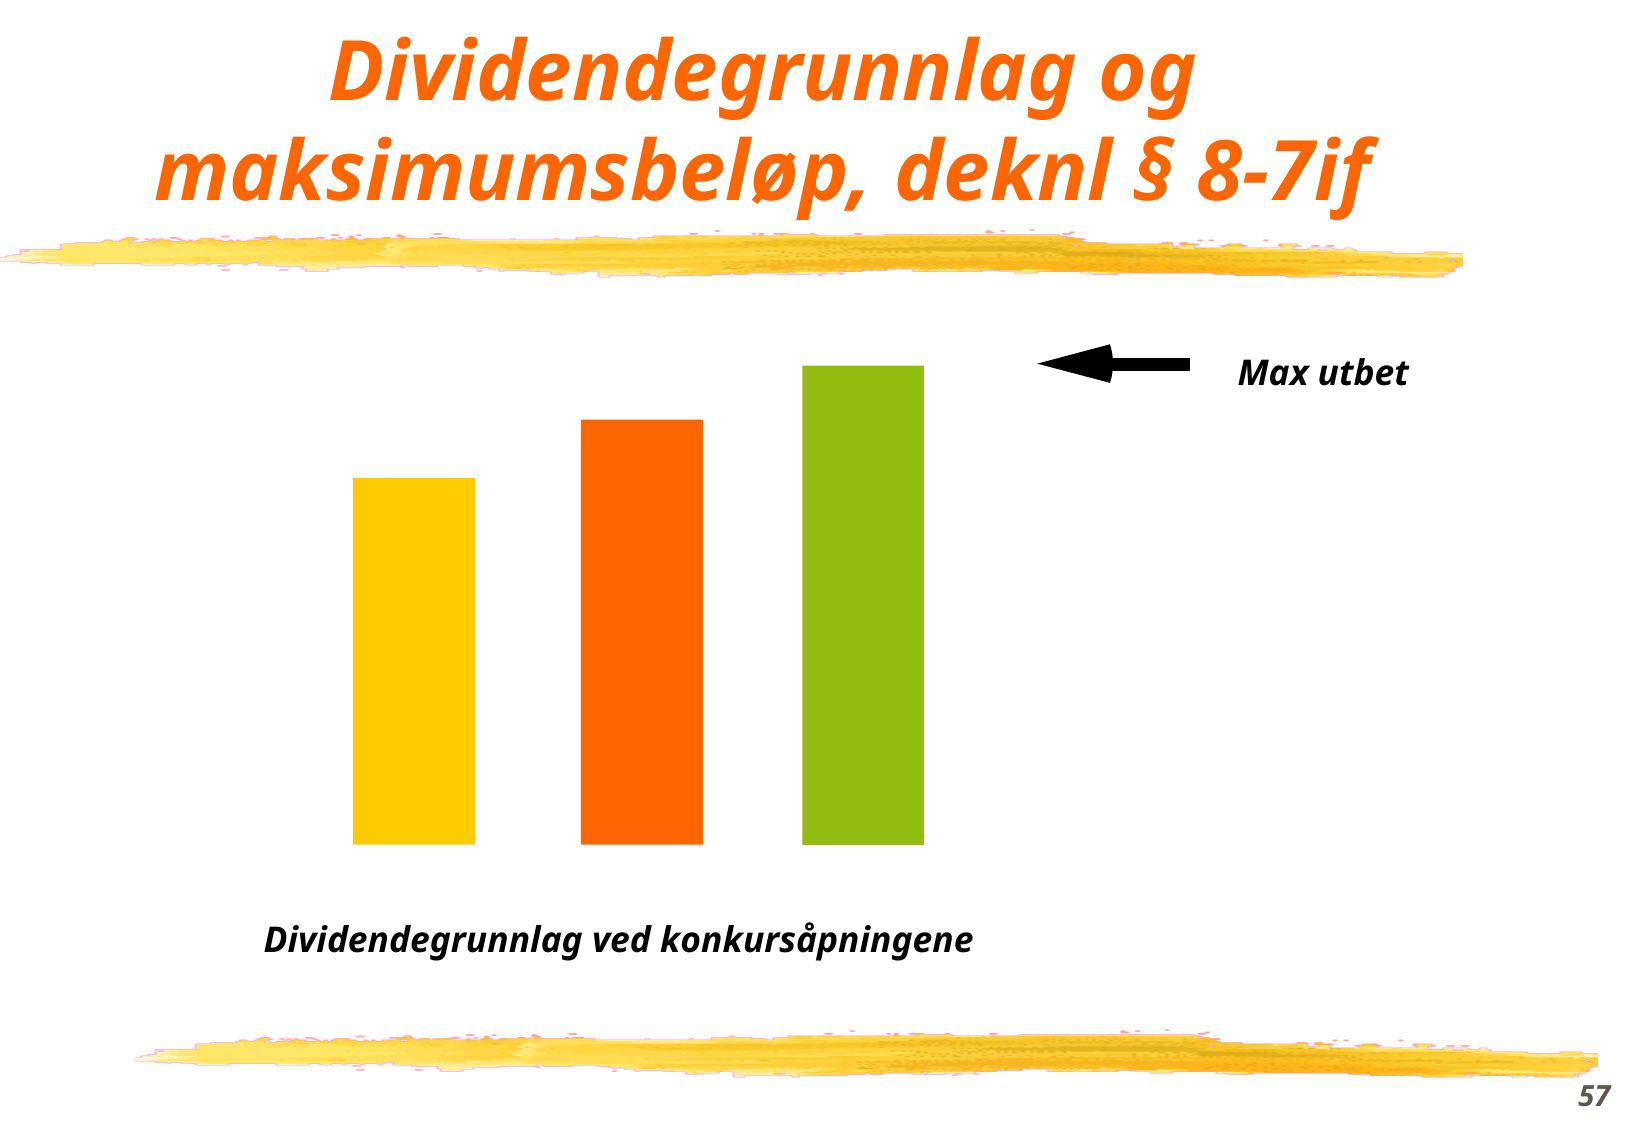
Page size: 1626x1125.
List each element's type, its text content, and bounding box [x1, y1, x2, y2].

text_box [353, 478, 476, 845]
picture [0, 224, 1463, 288]
title Dividendegrunnlag og maksimumsbeløp, deknl § 8-7if [72, 9, 1454, 225]
list [0, 309, 1454, 1001]
text_box [802, 365, 925, 845]
text_box [1037, 344, 1113, 383]
text_box Dividendegrunnlag ved konkursåpningene [249, 910, 989, 967]
text_box <number> [1516, 1050, 1626, 1125]
text_box [580, 419, 704, 845]
picture [135, 1024, 1598, 1088]
text_box Max utbet [1223, 343, 1424, 401]
